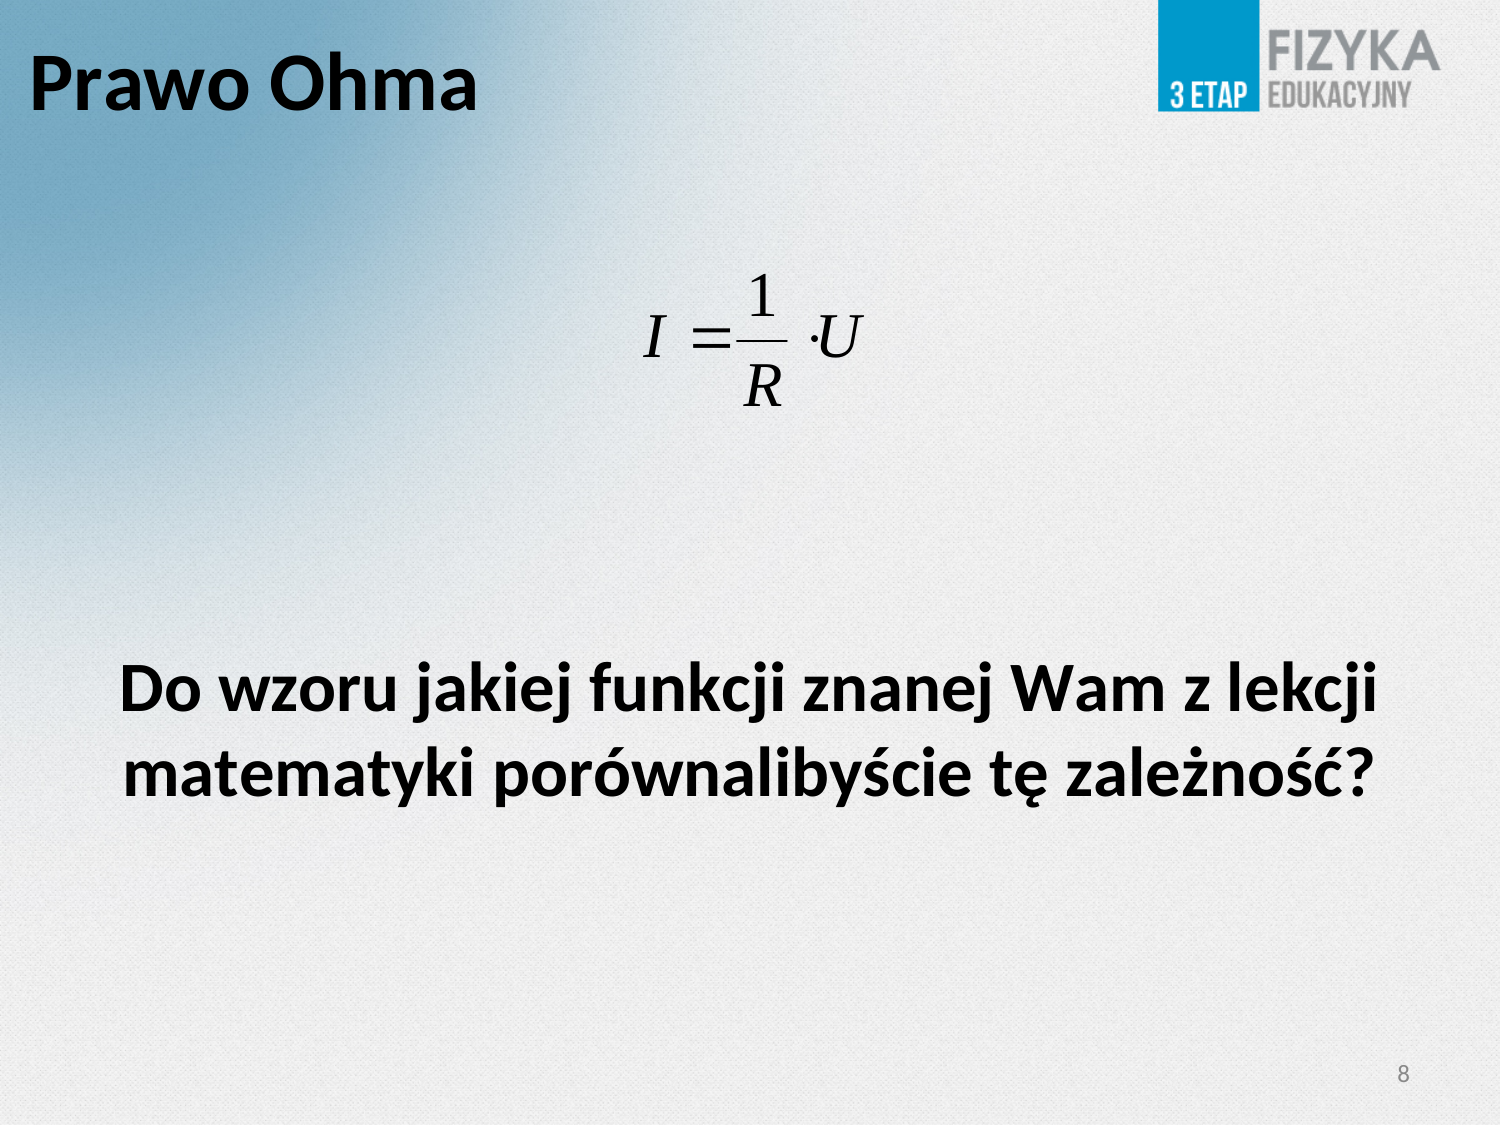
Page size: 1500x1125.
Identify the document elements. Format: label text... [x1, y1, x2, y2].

chart [631, 256, 882, 421]
text_box Do wzoru jakiej funkcji znanej Wam z lekcji matematyki porównalibyście tę zależność? [29, 633, 1471, 882]
text_box Prawo Ohma [14, 0, 1365, 172]
text_box <numer> [1074, 1042, 1426, 1103]
picture [0, 0, 1500, 1125]
